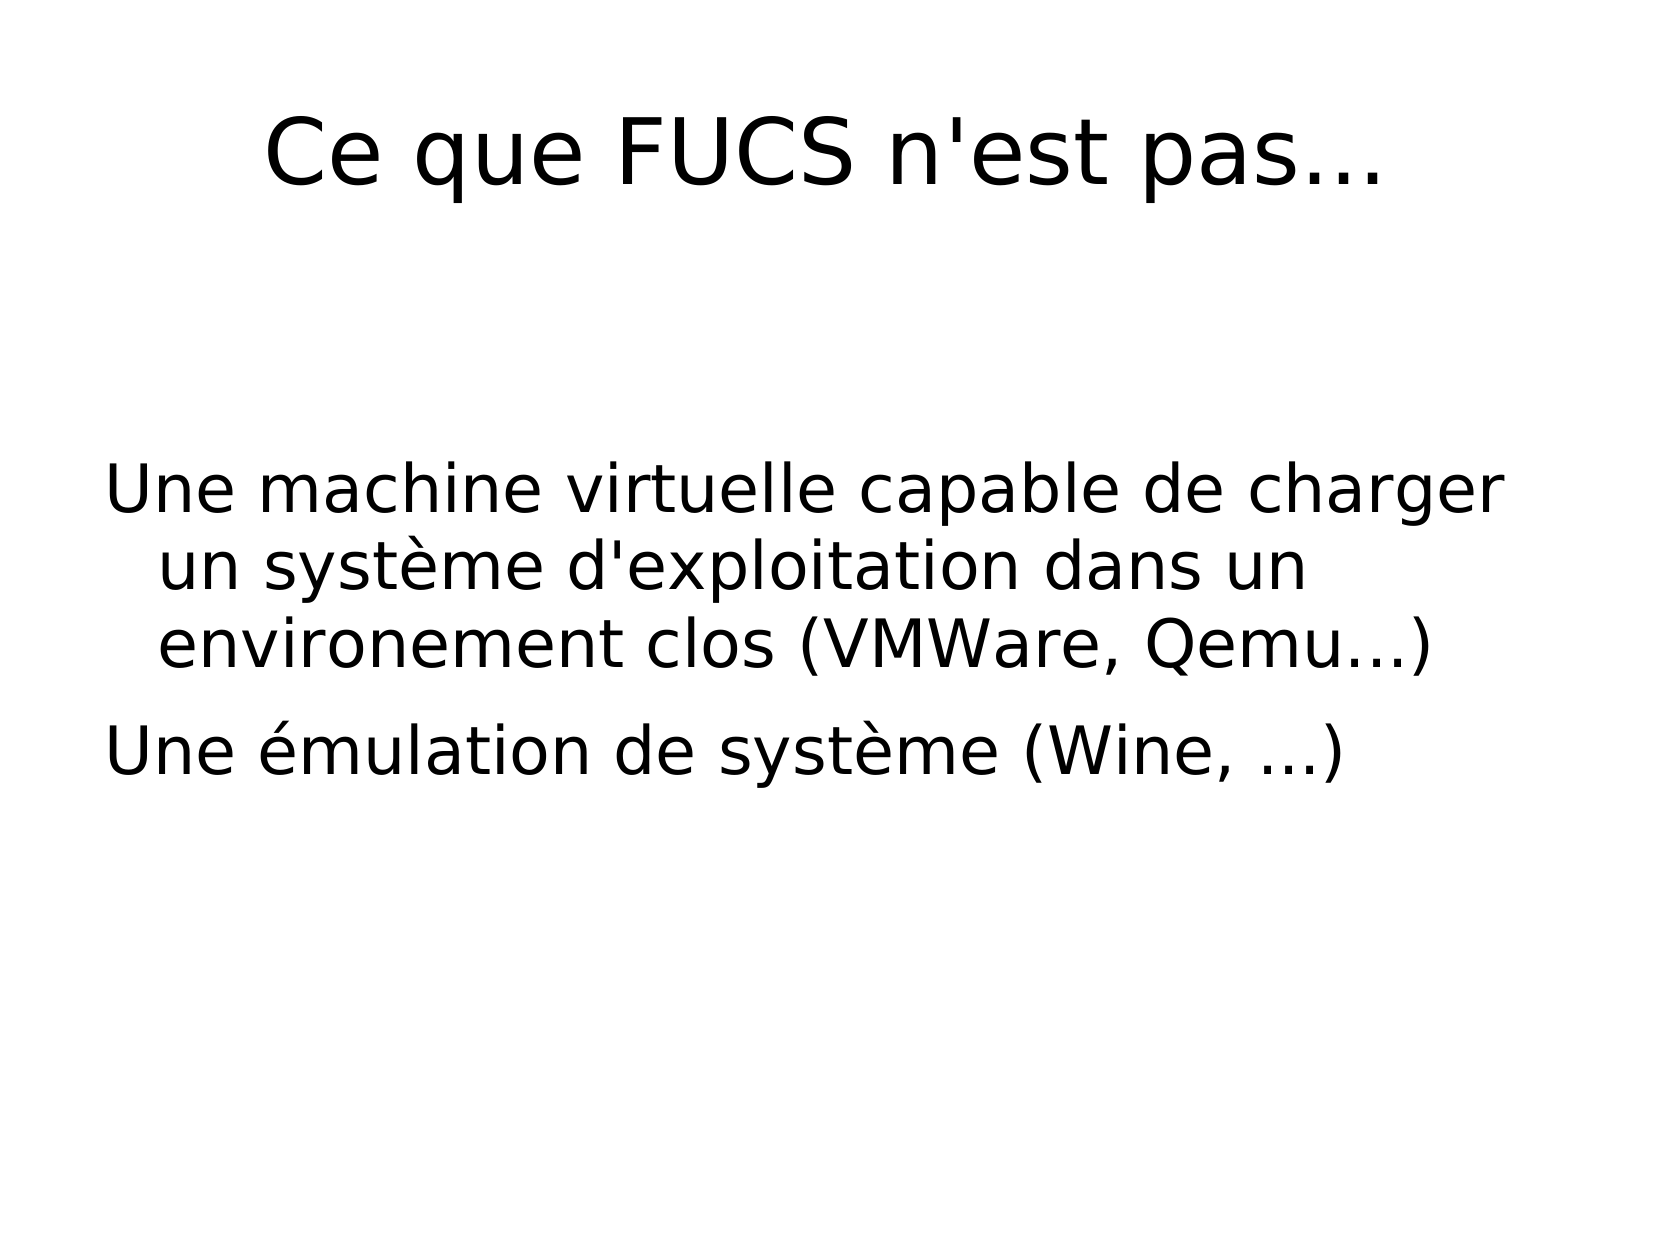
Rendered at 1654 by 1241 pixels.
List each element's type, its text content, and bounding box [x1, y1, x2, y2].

list Une machine virtuelle capable de charger un système d'exploitation dans un environement clos (VMWare, Qemu...) Une émulation de système (Wine, ...) [86, 450, 1576, 976]
title Ce que FUCS n'est pas... [82, 56, 1571, 250]
